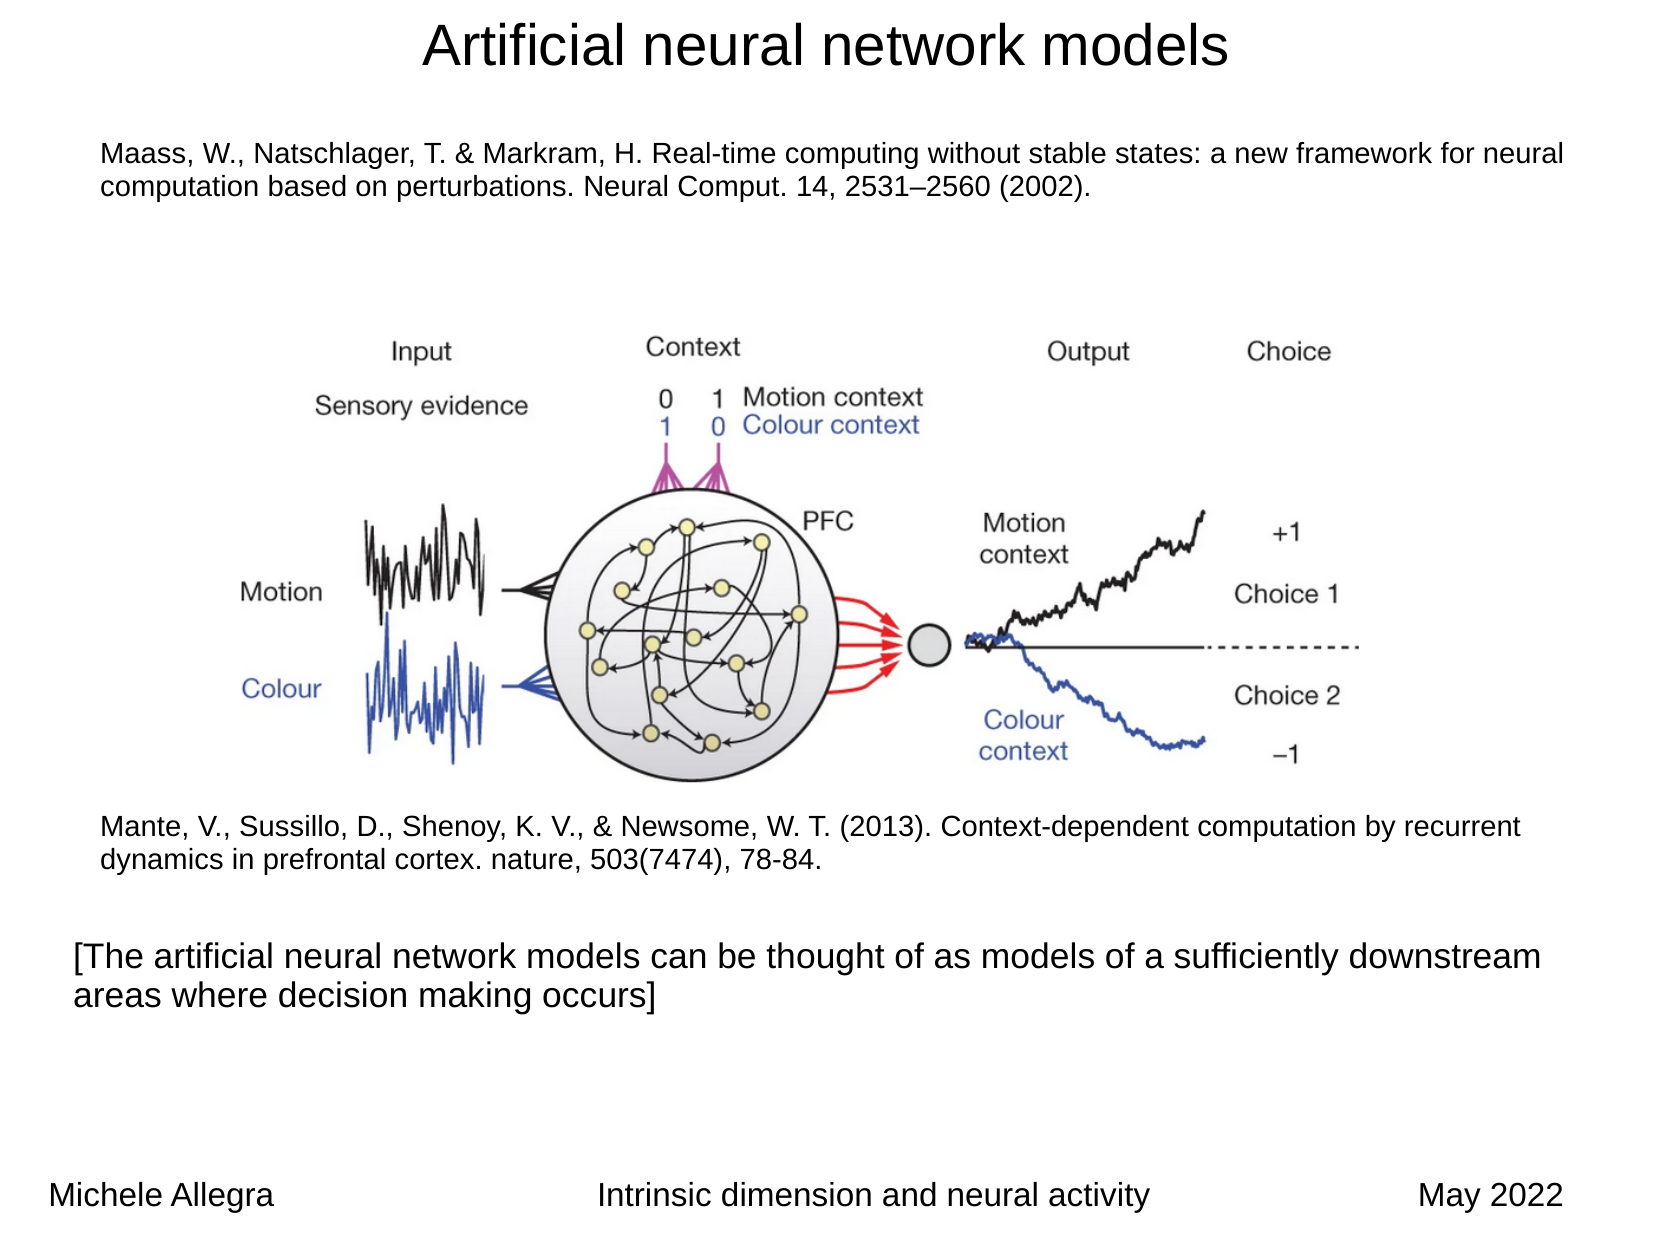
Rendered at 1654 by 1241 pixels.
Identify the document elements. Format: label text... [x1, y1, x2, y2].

text_box Mante, V., Sussillo, D., Shenoy, K. V., & Newsome, W. T. (2013). Context-dependent computation by recurrent dynamics in prefrontal cortex. nature, 503(7474), 78-84. [85, 755, 1582, 928]
text_box Maass, W., Natschlager, T. & Markram, H. Real-time computing without stable states: a new framework for neural computation based on perturbations. Neural Comput. 14, 2531–2560 (2002). [85, 129, 1582, 336]
title Artificial neural network models [82, 0, 1571, 96]
text_box Michele Allegra Intrinsic dimension and neural activity May 2022 [33, 1168, 1603, 1221]
text_box [The artificial neural network models can be thought of as models of a sufficiently downstream areas where decision making occurs] [58, 928, 1604, 1037]
picture [113, 305, 1431, 755]
